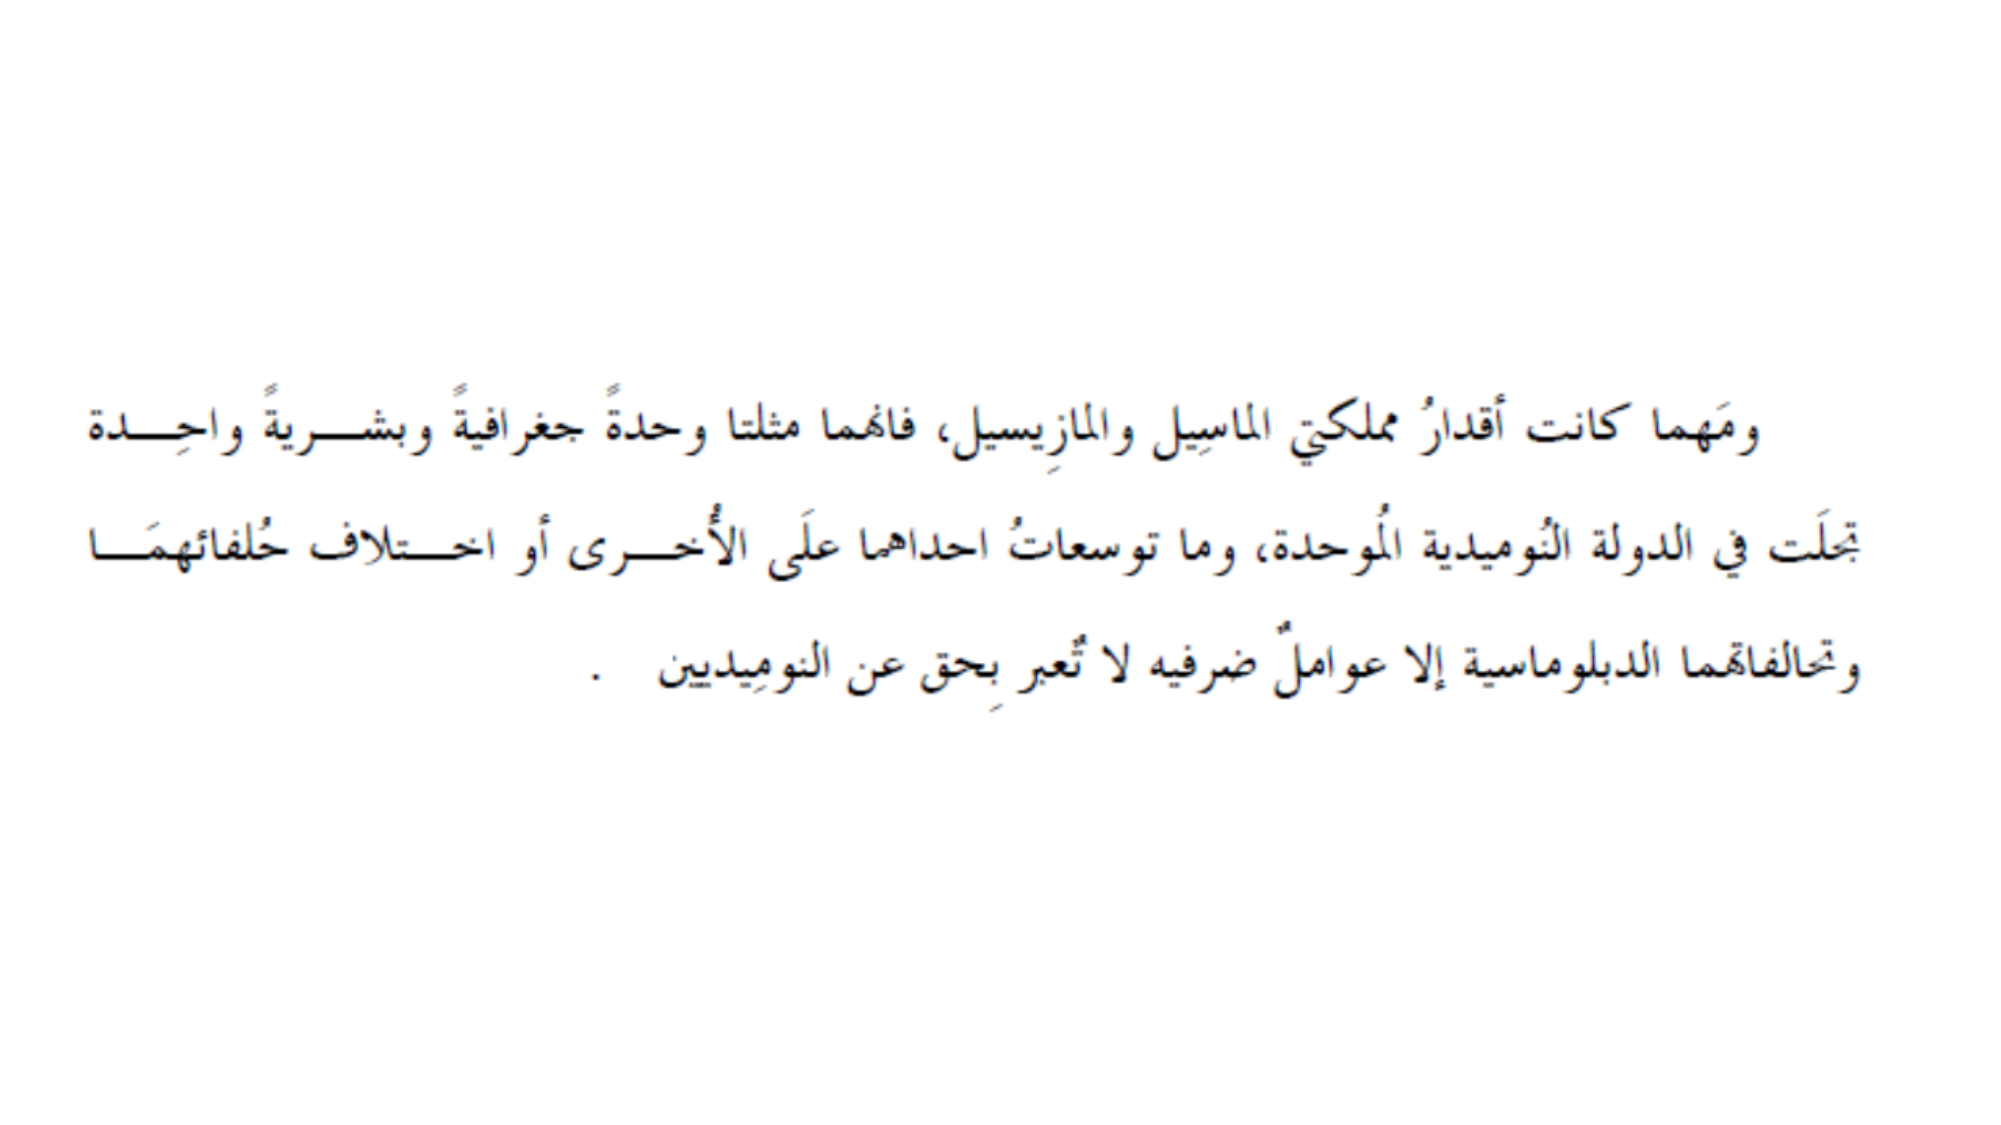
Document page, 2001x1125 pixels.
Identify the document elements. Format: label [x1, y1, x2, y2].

picture [60, 380, 1940, 745]
